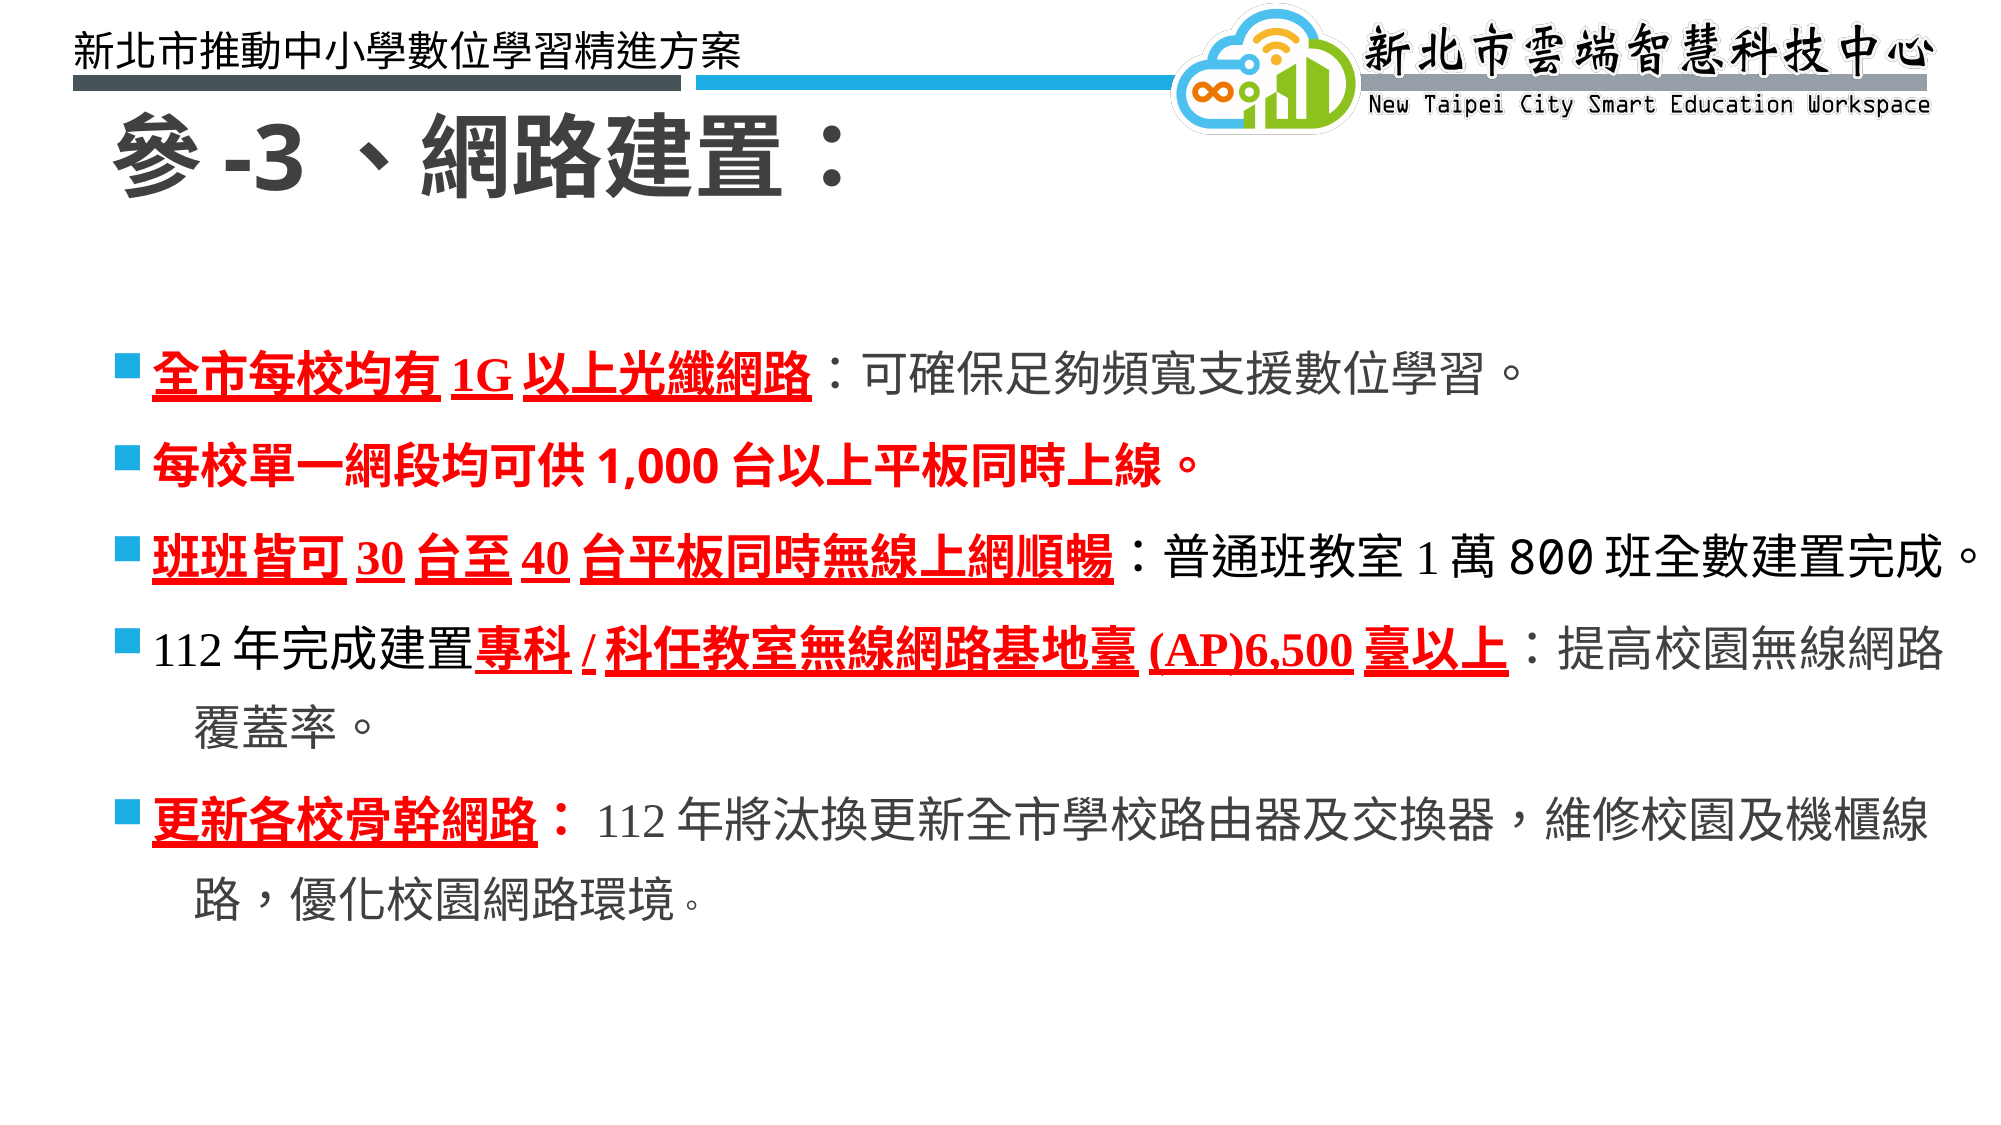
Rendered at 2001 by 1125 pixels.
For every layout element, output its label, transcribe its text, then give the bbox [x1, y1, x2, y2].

title 參-3、網路建置： [95, 83, 1905, 217]
picture [1165, 0, 1944, 142]
text_box 新北市推動中小學數位學習精進方案 [59, 18, 766, 83]
list 全市每校均有1G以上光纖網路：可確保足夠頻寬支援數位學習。 每校單一網段均可供1,000台以上平板同時上線。 班班皆可30台至40台平板同時無線上網順暢：普通班教室1萬800班全數建置完成。 112年完成建置專科/科任教室無線網路基地臺(AP)6,500臺以上：提高校園無線網路覆蓋率。 更新各校骨幹網路：112年將汰換更新全市學校路由器及交換器，維修校園及機櫃線路，優化校園網路環境。 [95, 281, 1961, 967]
